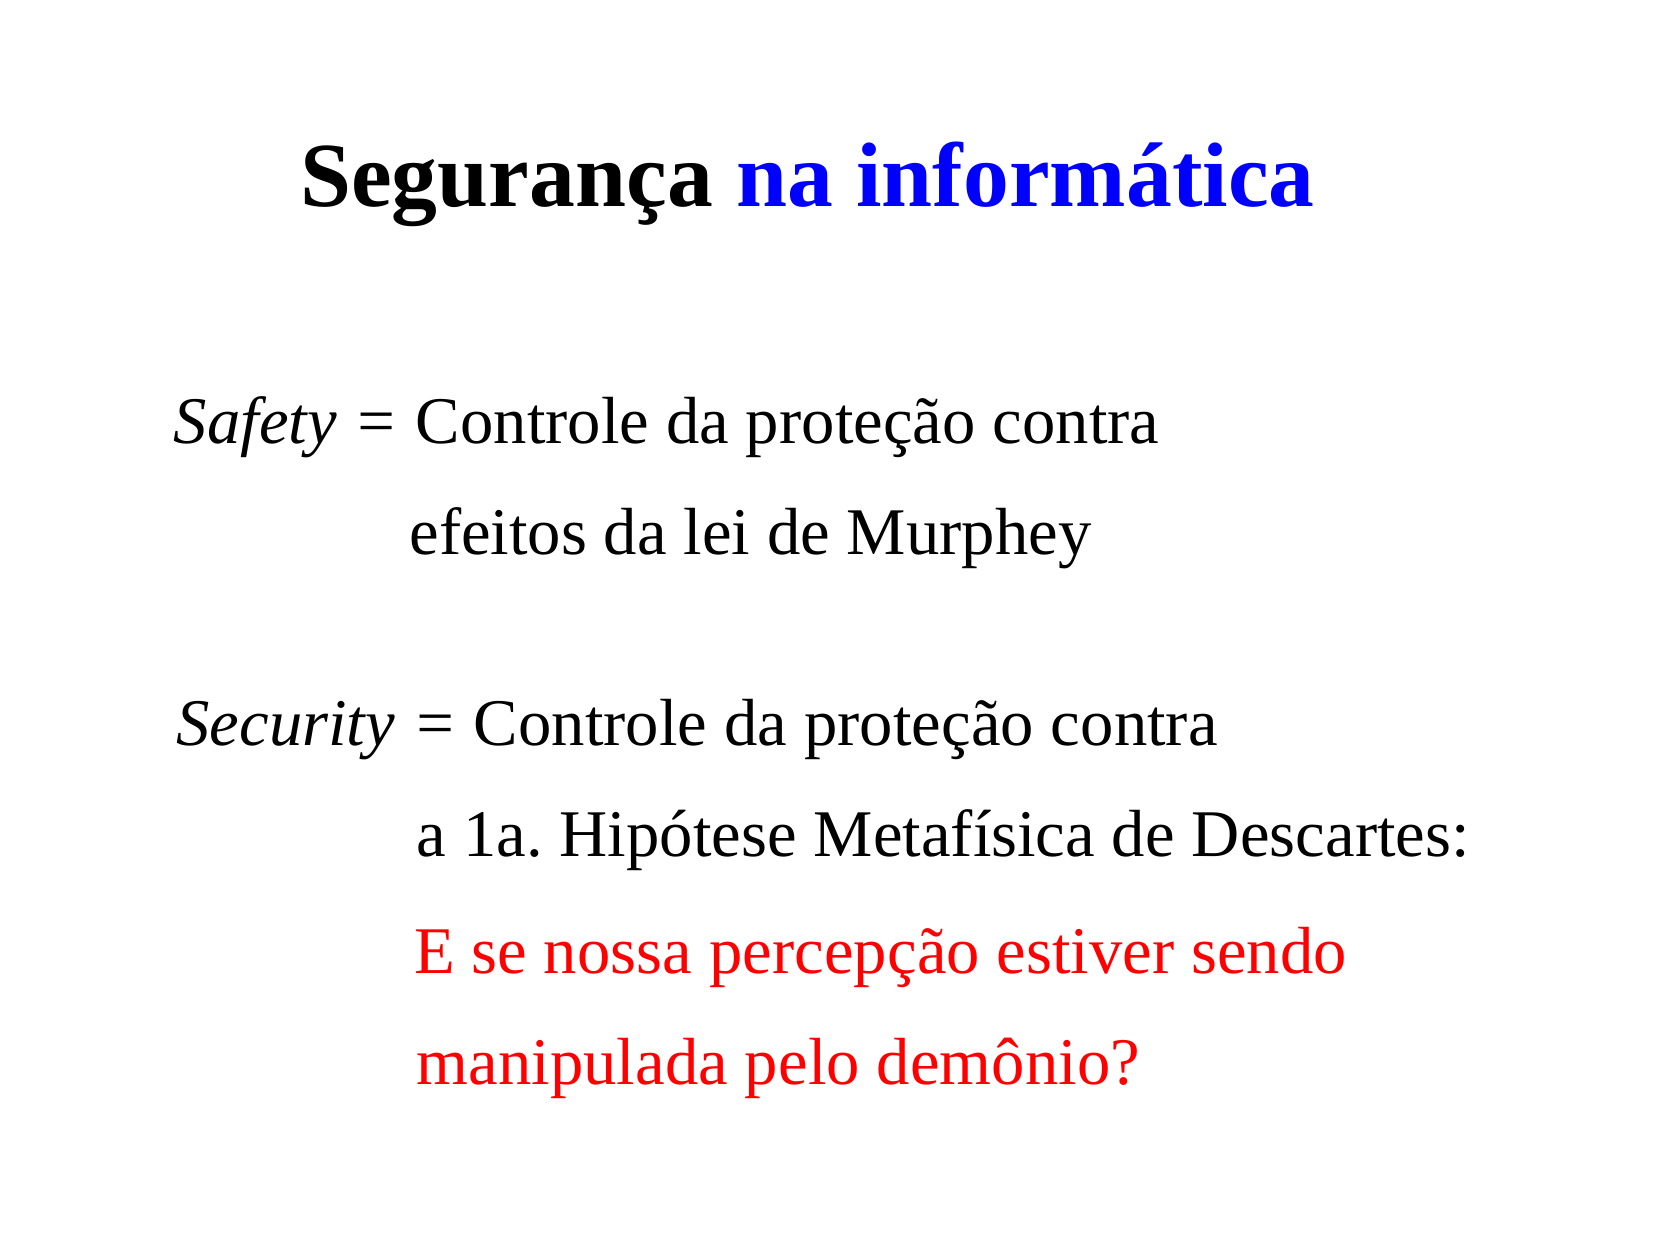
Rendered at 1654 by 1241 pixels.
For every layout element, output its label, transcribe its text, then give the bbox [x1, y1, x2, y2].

title Segurança na informática [204, 81, 1480, 269]
text_box Safety = Controle da proteção contra efeitos da lei de Murphey Security = Controle da proteção contra a 1a. Hipótese Metafísica de Descartes: E se nossa percepção estiver sendo manipulada pelo demônio? [173, 346, 1516, 1100]
